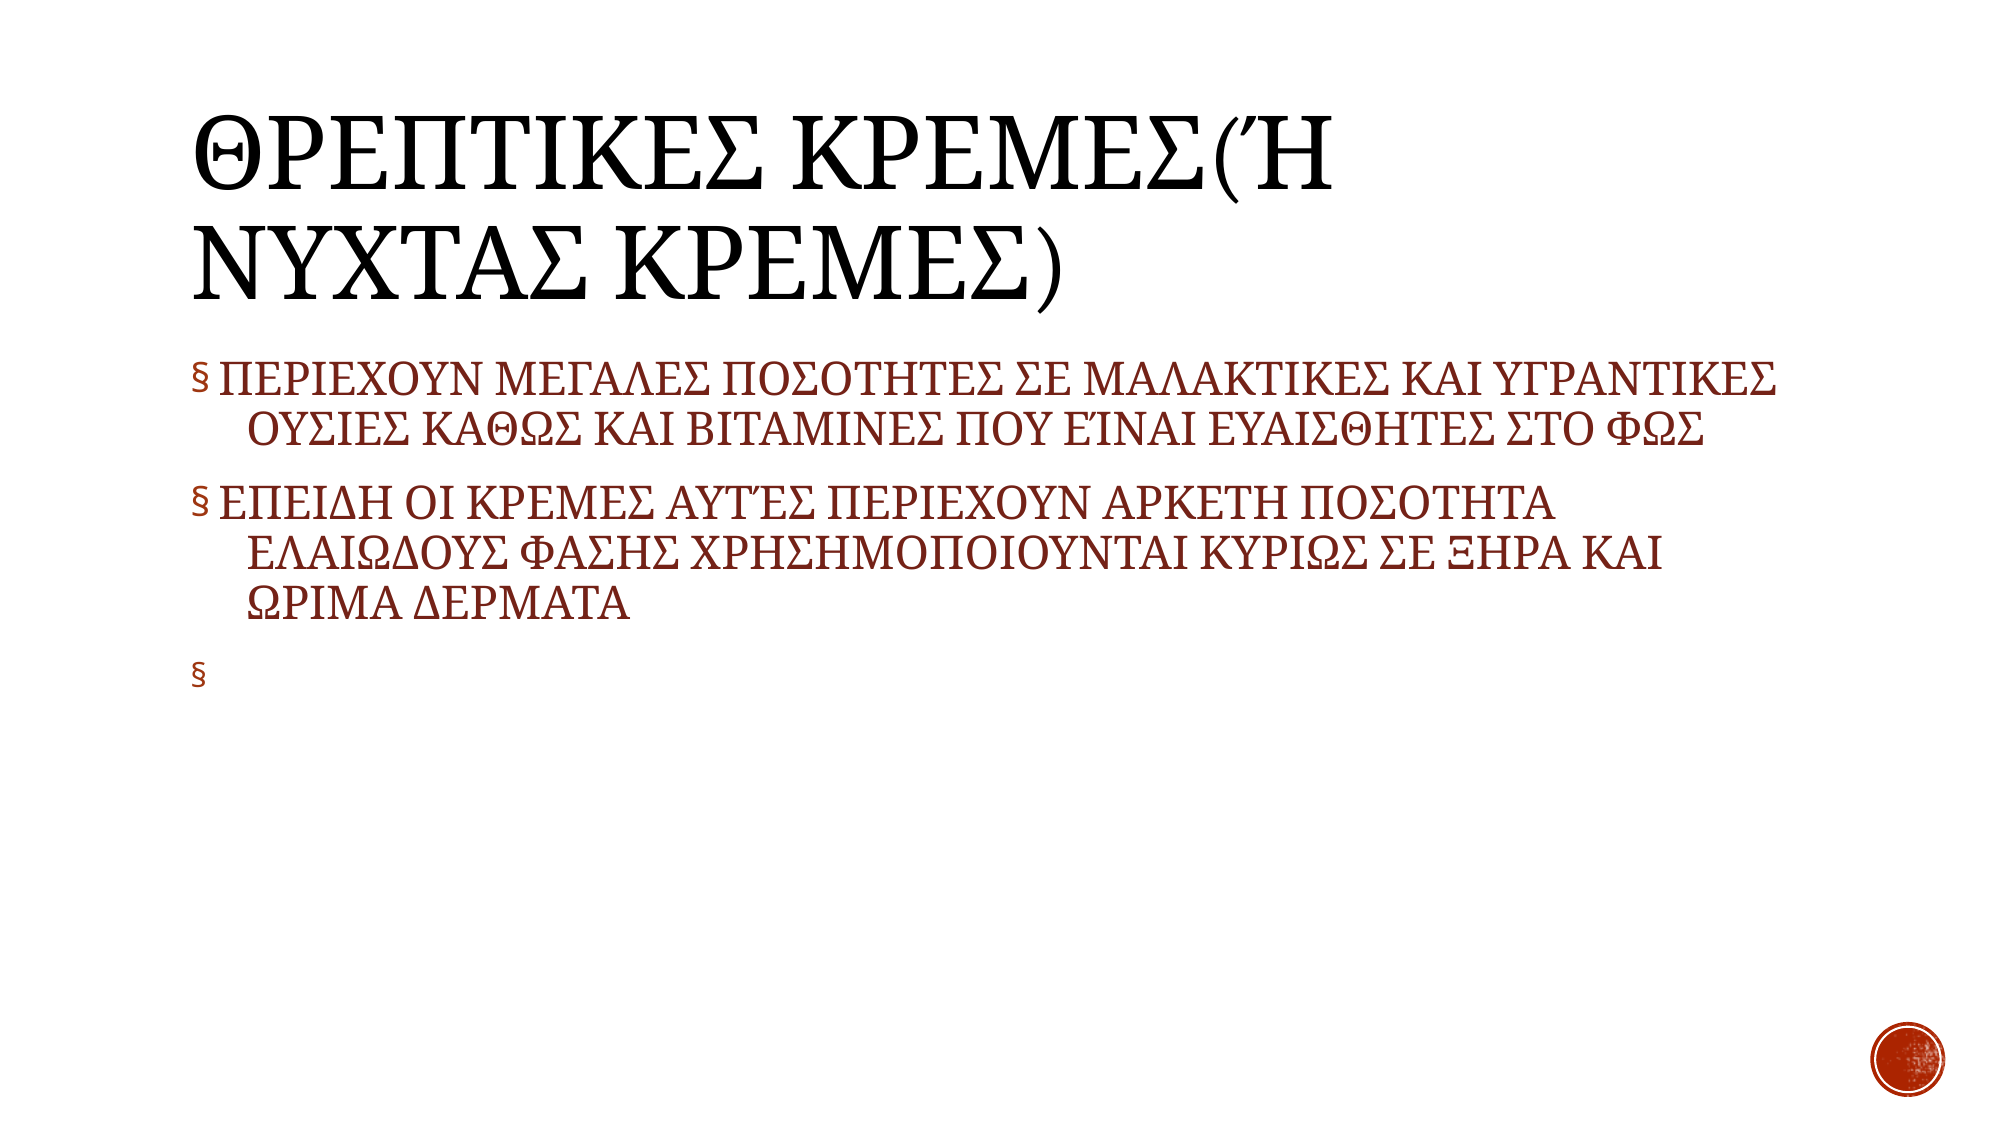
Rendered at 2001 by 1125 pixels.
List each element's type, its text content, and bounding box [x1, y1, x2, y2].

title ΘΡΕΠΤΙΚΕΣ ΚΡΕΜΕΣ(Ή ΝΥΧΤΑΣ ΚΡΕΜΕΣ) [175, 79, 1386, 344]
list ΠΕΡΙΕΧΟΥΝ ΜΕΓΑΛΕΣ ΠΟΣΟΤΗΤΕΣ ΣΕ ΜΑΛΑΚΤΙΚΕΣ ΚΑΙ ΥΓΡΑΝΤΙΚΕΣ ΟΥΣΙΕΣ ΚΑΘΩΣ ΚΑΙ ΒΙΤΑΜΙΝΕΣ ΠΟΥ ΕΊΝΑΙ ΕΥΑΙΣΘΗΤΕΣ ΣΤΟ ΦΩΣ ΕΠΕΙΔΗ ΟΙ ΚΡΕΜΕΣ ΑΥΤΈΣ ΠΕΡΙΕΧΟΥΝ ΑΡΚΕΤΗ ΠΟΣΟΤΗΤΑ ΕΛΑΙΩΔΟΥΣ ΦΑΣΗΣ ΧΡΗΣΗΜΟΠΟΙΟΥΝΤΑΙ ΚΥΡΙΩΣ ΣΕ ΞΗΡΑ ΚΑΙ ΩΡΙΜΑ ΔΕΡΜΑΤΑ [175, 348, 1826, 666]
